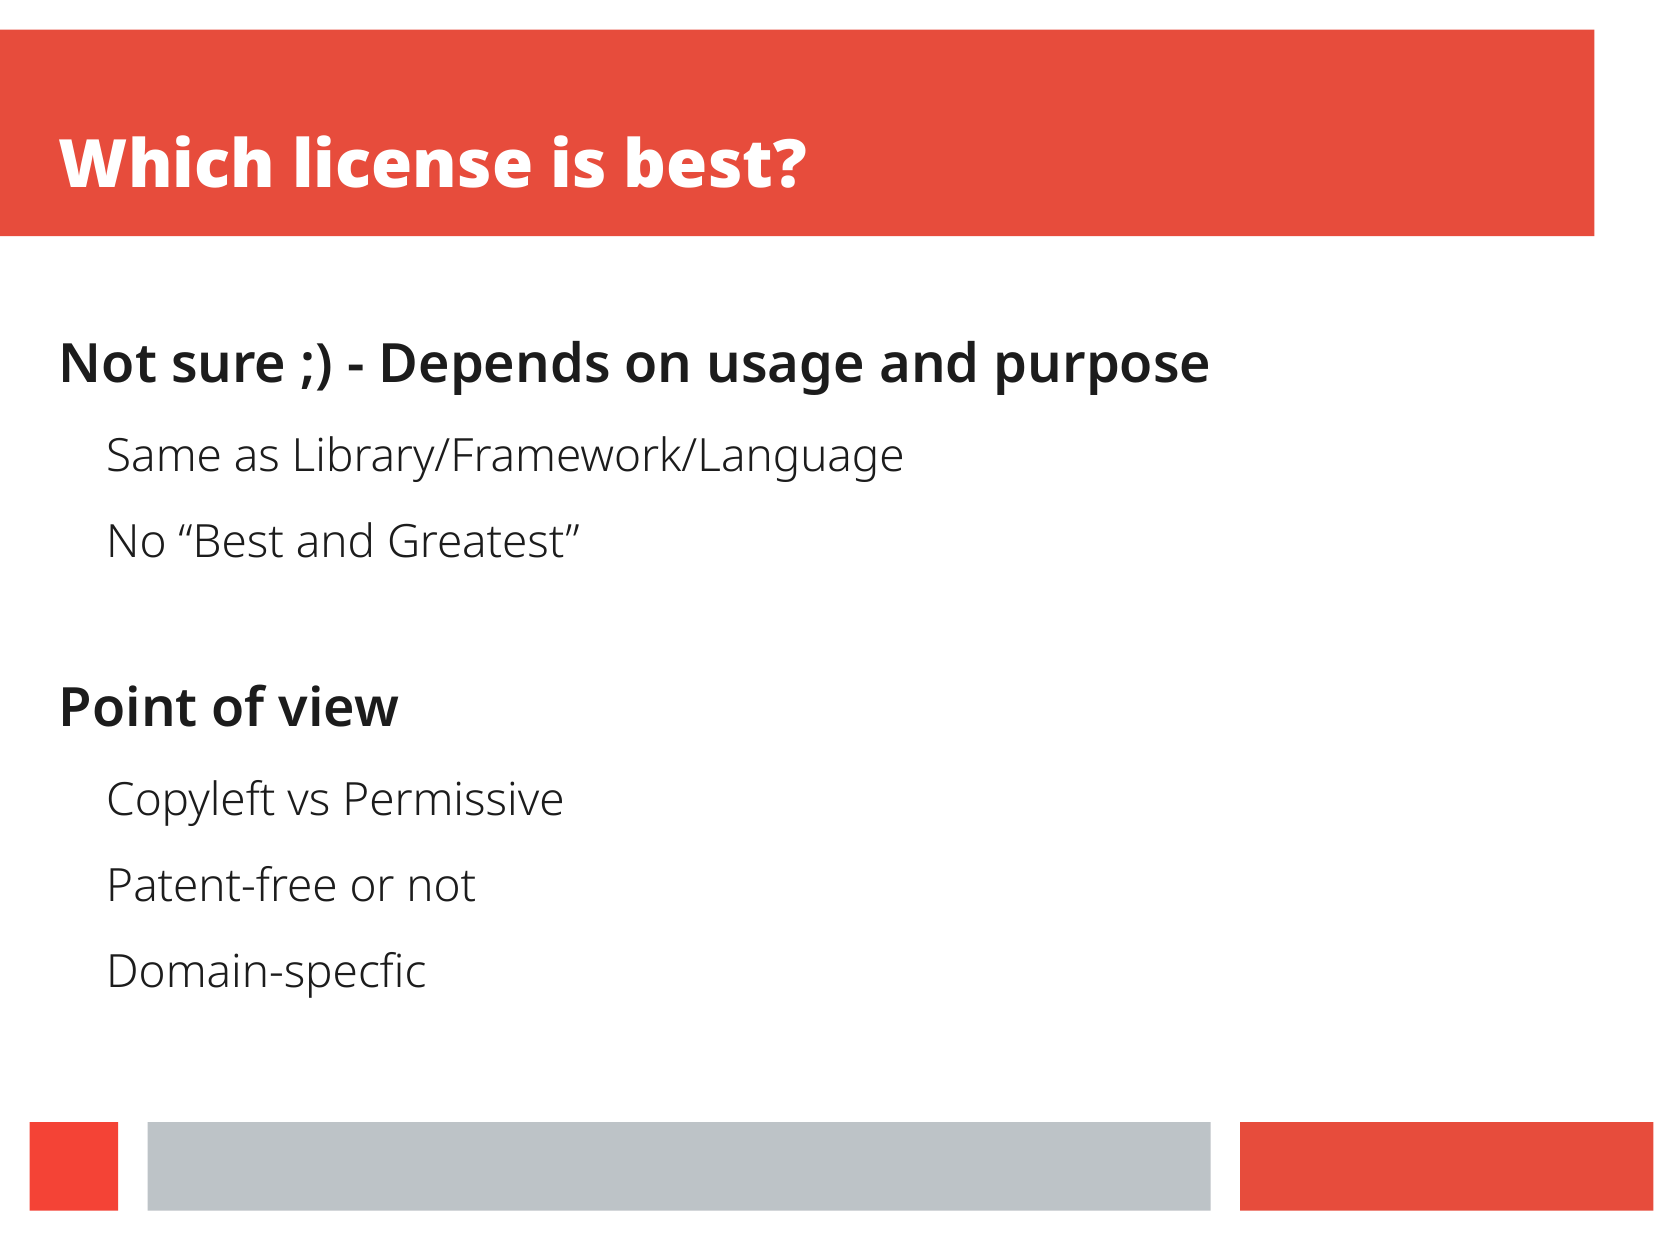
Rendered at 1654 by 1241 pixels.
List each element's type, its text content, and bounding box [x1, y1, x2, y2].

title Which license is best? [59, 59, 1595, 207]
list Not sure ;) - Depends on usage and purpose Same as Library/Framework/Language No “Best and Greatest” Point of view Copyleft vs Permissive Patent-free or not Domain-specfic [59, 324, 1565, 1093]
